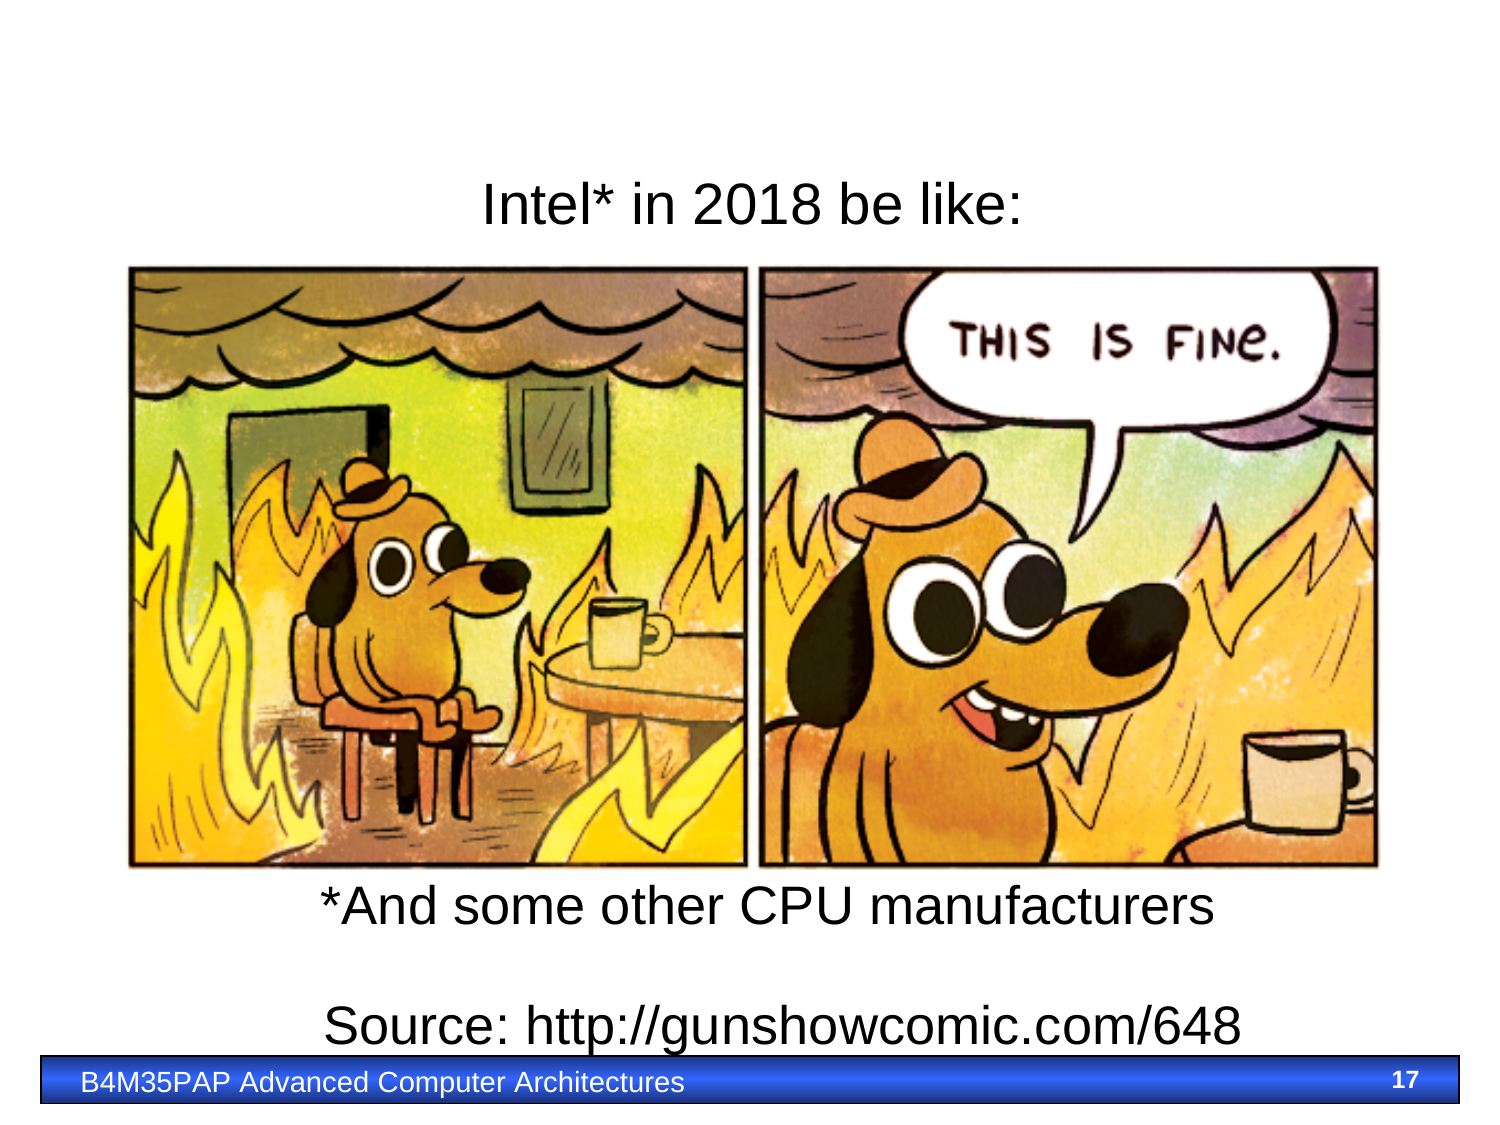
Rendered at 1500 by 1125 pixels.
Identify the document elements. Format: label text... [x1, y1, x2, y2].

text_box *And some other CPU manufacturers [60, 870, 1478, 936]
picture [116, 243, 1403, 870]
subtitle Source: http://gunshowcomic.com/648 [75, 990, 1493, 1056]
text_box Intel* in 2018 be like: [44, 166, 1462, 237]
